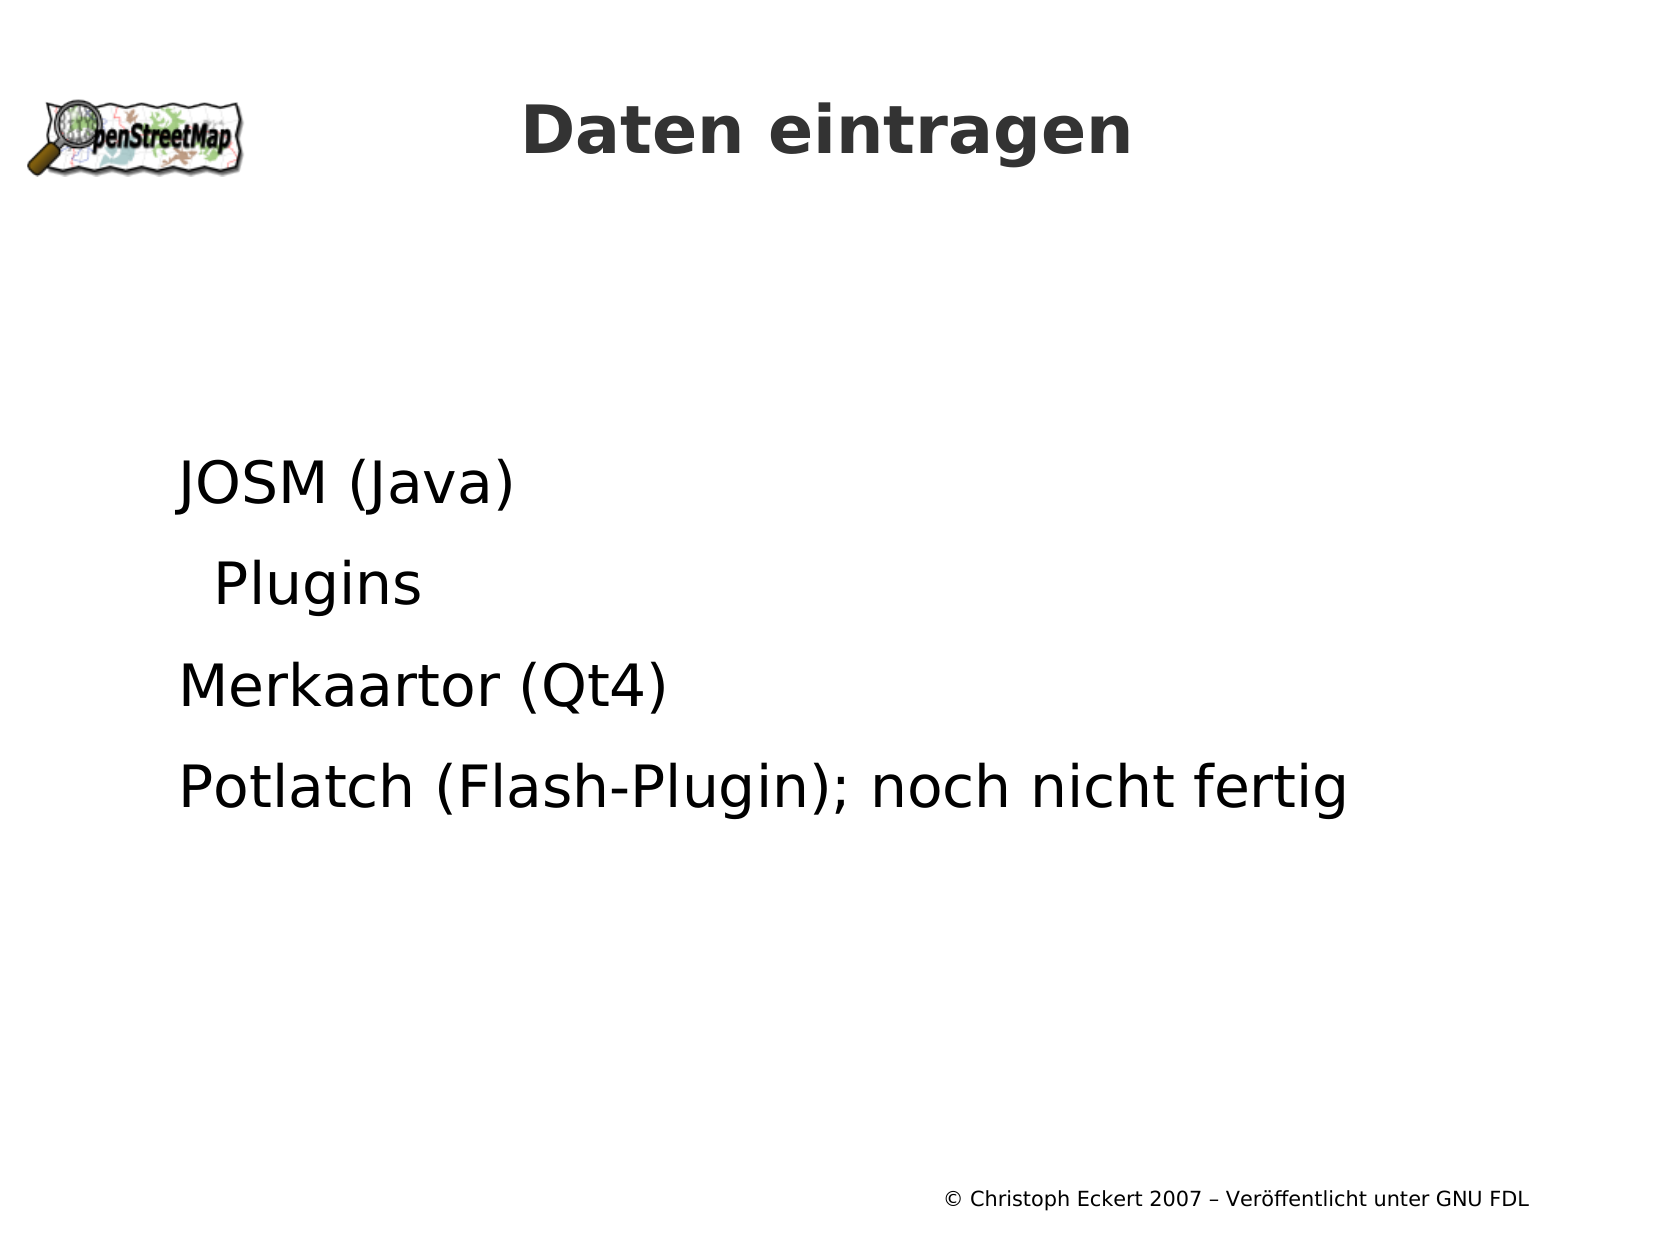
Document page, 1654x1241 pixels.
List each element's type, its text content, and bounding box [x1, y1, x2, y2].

subtitle JOSM (Java) Plugins Merkaartor (Qt4) Potlatch (Flash-Plugin); noch nicht fertig [178, 328, 1570, 910]
picture [26, 98, 121, 177]
title Daten eintragen [121, 91, 1534, 299]
